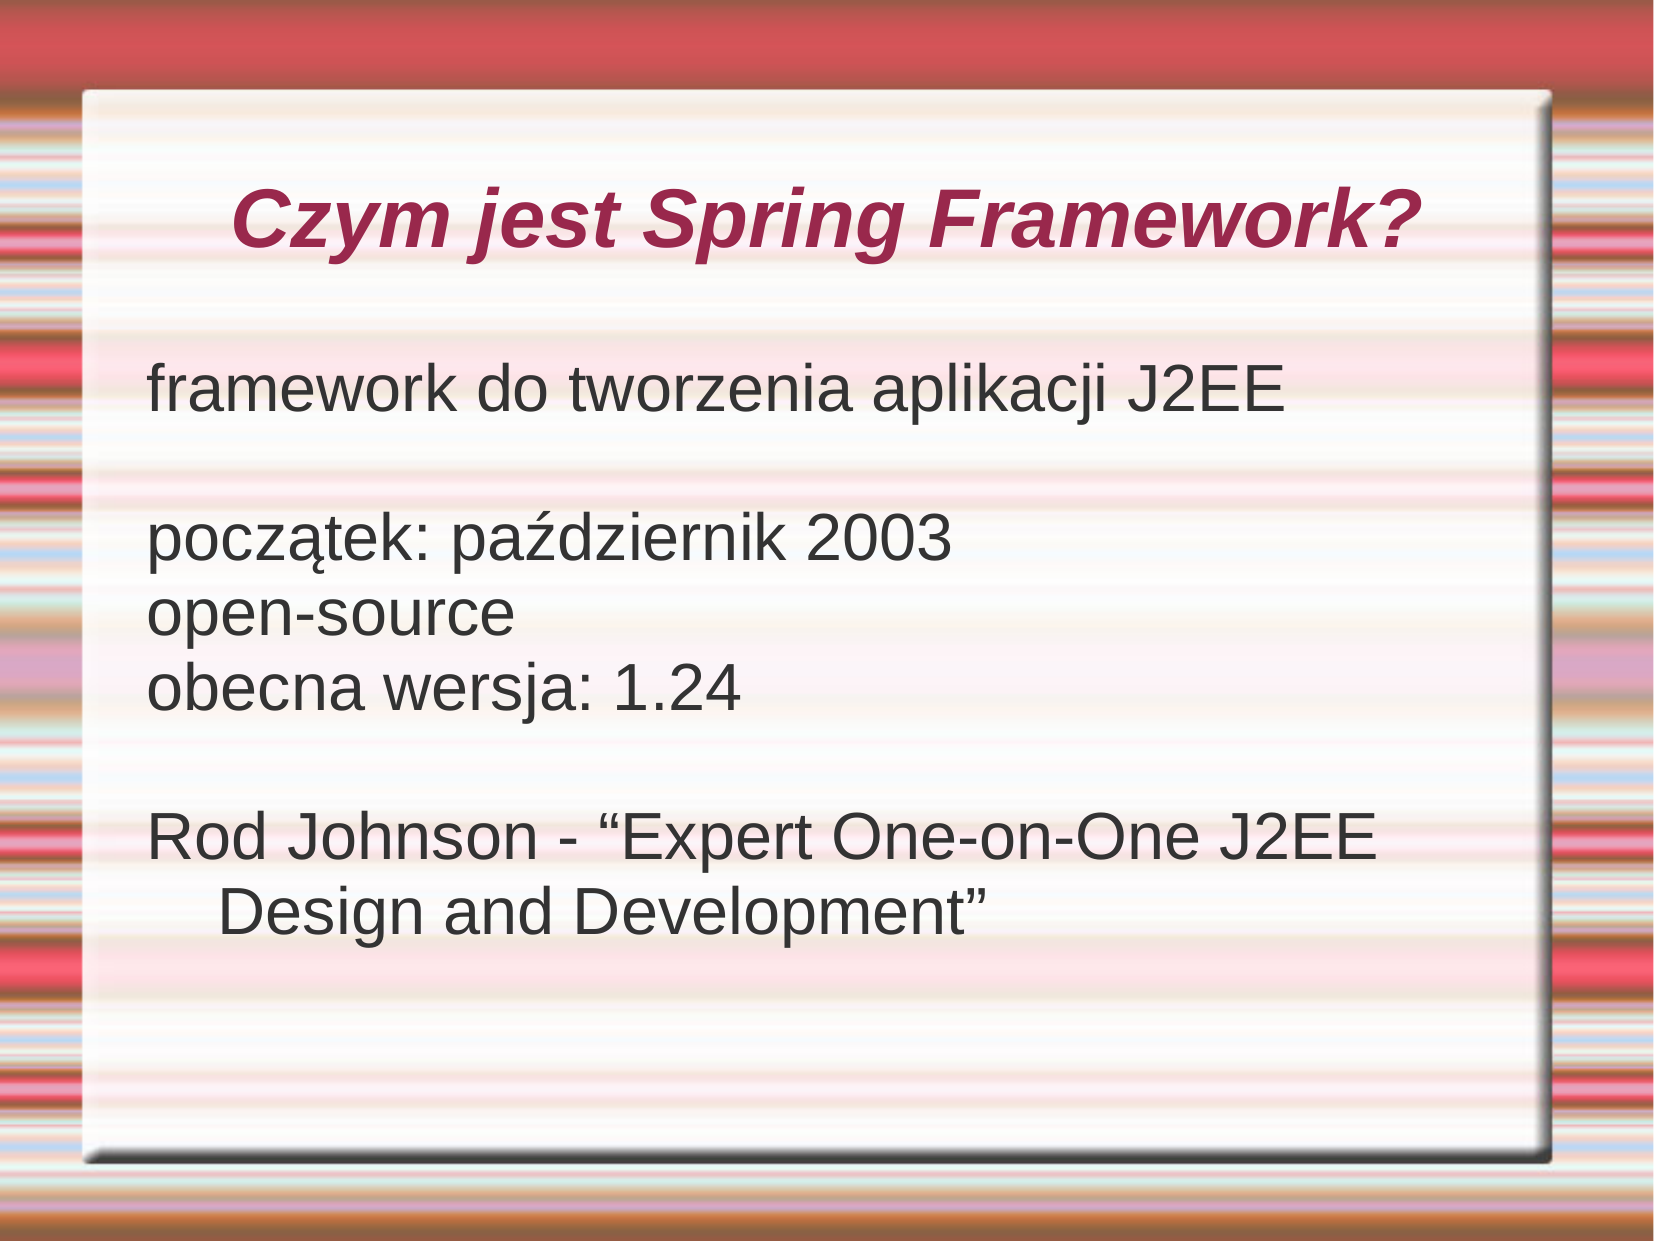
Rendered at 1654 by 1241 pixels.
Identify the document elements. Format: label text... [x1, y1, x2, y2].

picture [0, 0, 1654, 1241]
title Czym jest Spring Framework? [121, 114, 1534, 322]
list framework do tworzenia aplikacji J2EE początek: październik 2003 open-source obecna wersja: 1.24 Rod Johnson - “Expert One-on-One J2EE Design and Development” [134, 350, 1516, 1133]
